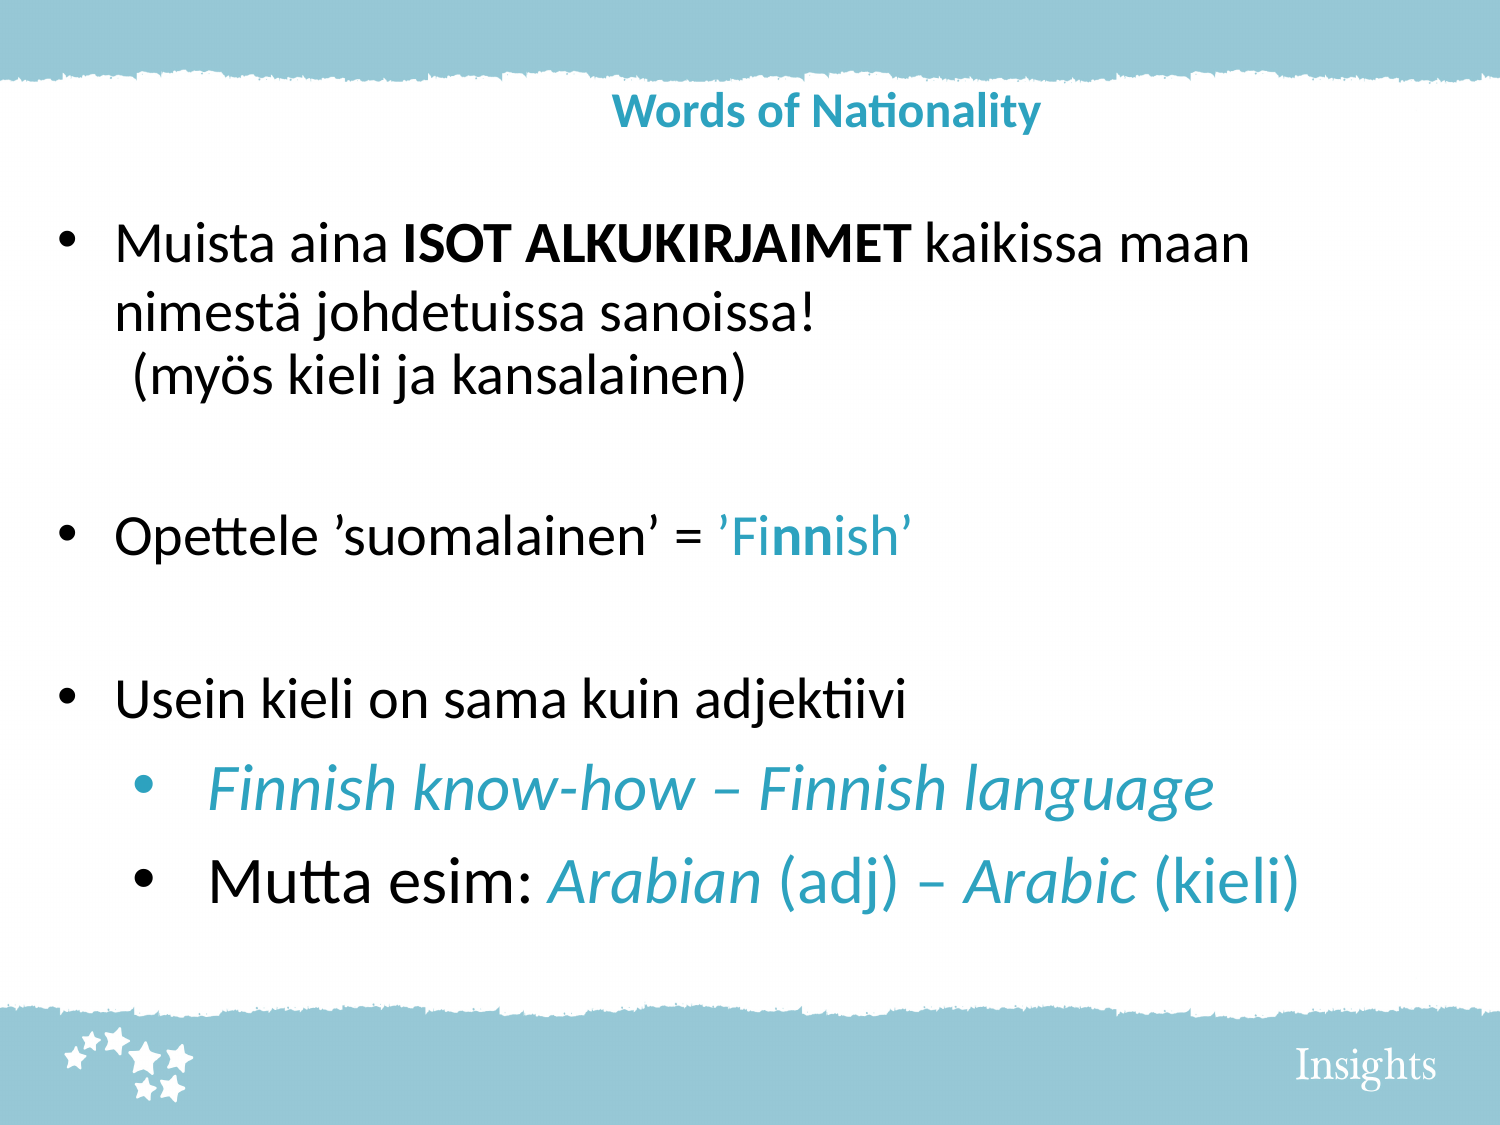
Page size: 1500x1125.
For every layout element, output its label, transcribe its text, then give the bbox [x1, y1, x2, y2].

title Words of Nationality [251, 42, 1402, 173]
list Muista aina ISOT ALKUKIRJAIMET kaikissa maan nimestä johdetuissa sanoissa! (myös kieli ja kansalainen) Opettele ’suomalainen’ = ’Finnish’ Usein kieli on sama kuin adjektiivi Finnish know-how – Finnish language Mutta esim: Arabian (adj) – Arabic (kieli) [42, 196, 1402, 1023]
picture [0, 0, 1500, 1125]
